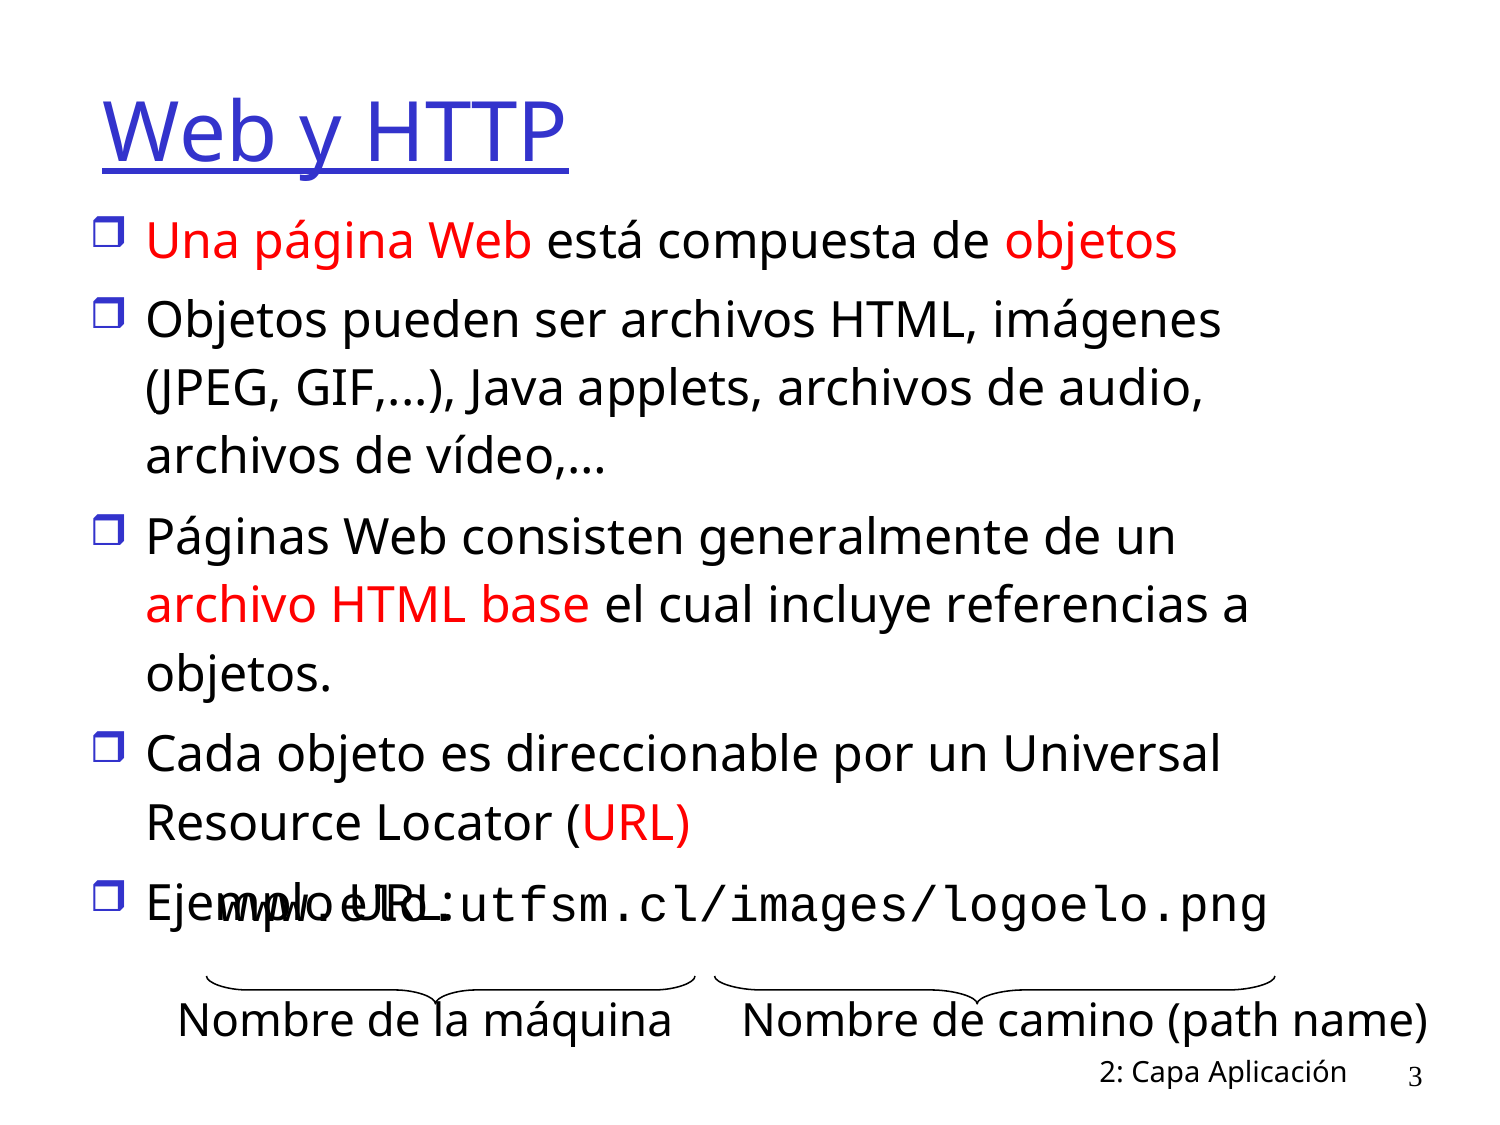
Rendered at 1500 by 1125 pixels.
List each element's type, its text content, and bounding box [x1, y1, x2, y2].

text_box Nombre de camino (path name) [726, 988, 1444, 1055]
list Una página Web está compuesta de objetos Objetos pueden ser archivos HTML, imágenes (JPEG, GIF,...), Java applets, archivos de audio, archivos de vídeo,… Páginas Web consisten generalmente de un archivo HTML base el cual incluye referencias a objetos. Cada objeto es direccionable por un Universal Resource Locator (URL) Ejemplo URL: [75, 202, 1351, 965]
text_box Nombre de la máquina [161, 988, 689, 1055]
text_box Nombre de camino (path name) [756, 988, 1234, 1000]
text_box www.elo.utfsm.cl/images/logoelo.png [203, 869, 1284, 941]
title Web y HTTP [87, 37, 1363, 225]
text_box Nombre de la máquina [242, 988, 659, 1000]
